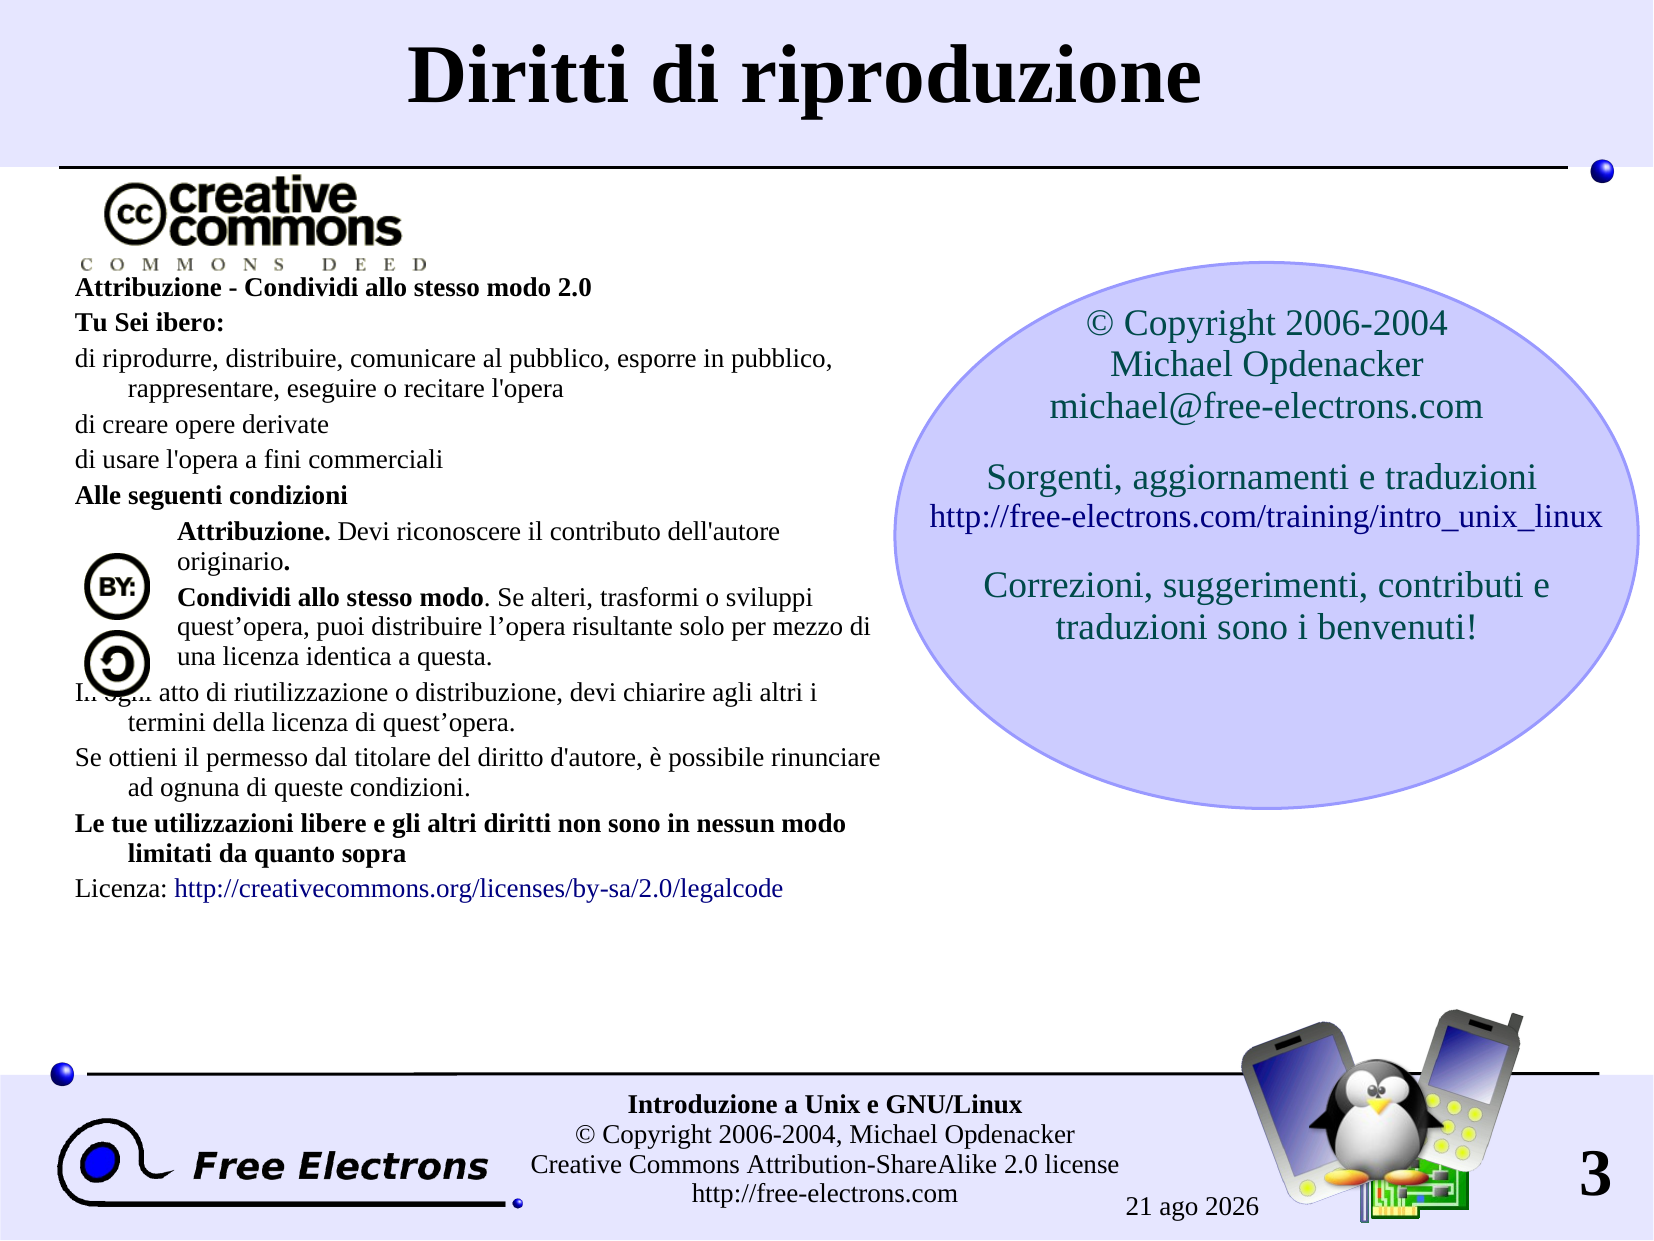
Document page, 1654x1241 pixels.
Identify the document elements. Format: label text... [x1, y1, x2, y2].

text_box [1605, 422, 1639, 649]
picture [1225, 983, 1538, 1241]
picture [50, 1107, 527, 1216]
list © Copyright 2006-2004 Michael Opdenacker michael@free-electrons.com Sorgenti, aggiornamenti e traduzioni http://free-electrons.com/training/intro_unix_linux Correzioni, suggerimenti, contributi e traduzioni sono i benvenuti! [911, 301, 1605, 726]
title Diritti di riproduzione [60, 12, 1551, 138]
text_box [1076, 262, 1458, 301]
text_box [1000, 726, 1533, 809]
list Attribuzione - Condividi allo stesso modo 2.0 Tu Sei ibero: di riprodurre, distribuire, comunicare al pubblico, esporre in pubblico, rappresentare, eseguire o recitare l'opera di creare opere derivate di usare l'opera a fini commerciali Alle seguenti condizioni Attribuzione. Devi riconoscere il contributo dell'autore originario. Condividi allo stesso modo. Se alteri, trasformi o sviluppi quest’opera, puoi distribuire l’opera risultante solo per mezzo di una licenza identica a questa. In ogni atto di riutilizzazione o distribuzione, devi chiarire agli altri i termini della licenza di quest’opera. Se ottieni il permesso dal titolare del diritto d'autore, è possibile rinunciare ad ognuna di queste condizioni. Le tue utilizzazioni libere e gli altri diritti non sono in nessun modo limitati da quanto sopra Licenza: http://creativecommons.org/licenses/by-sa/2.0/legalcode [56, 272, 885, 1137]
picture [84, 630, 150, 697]
picture [84, 553, 150, 620]
picture [81, 174, 426, 272]
text_box [894, 456, 911, 615]
